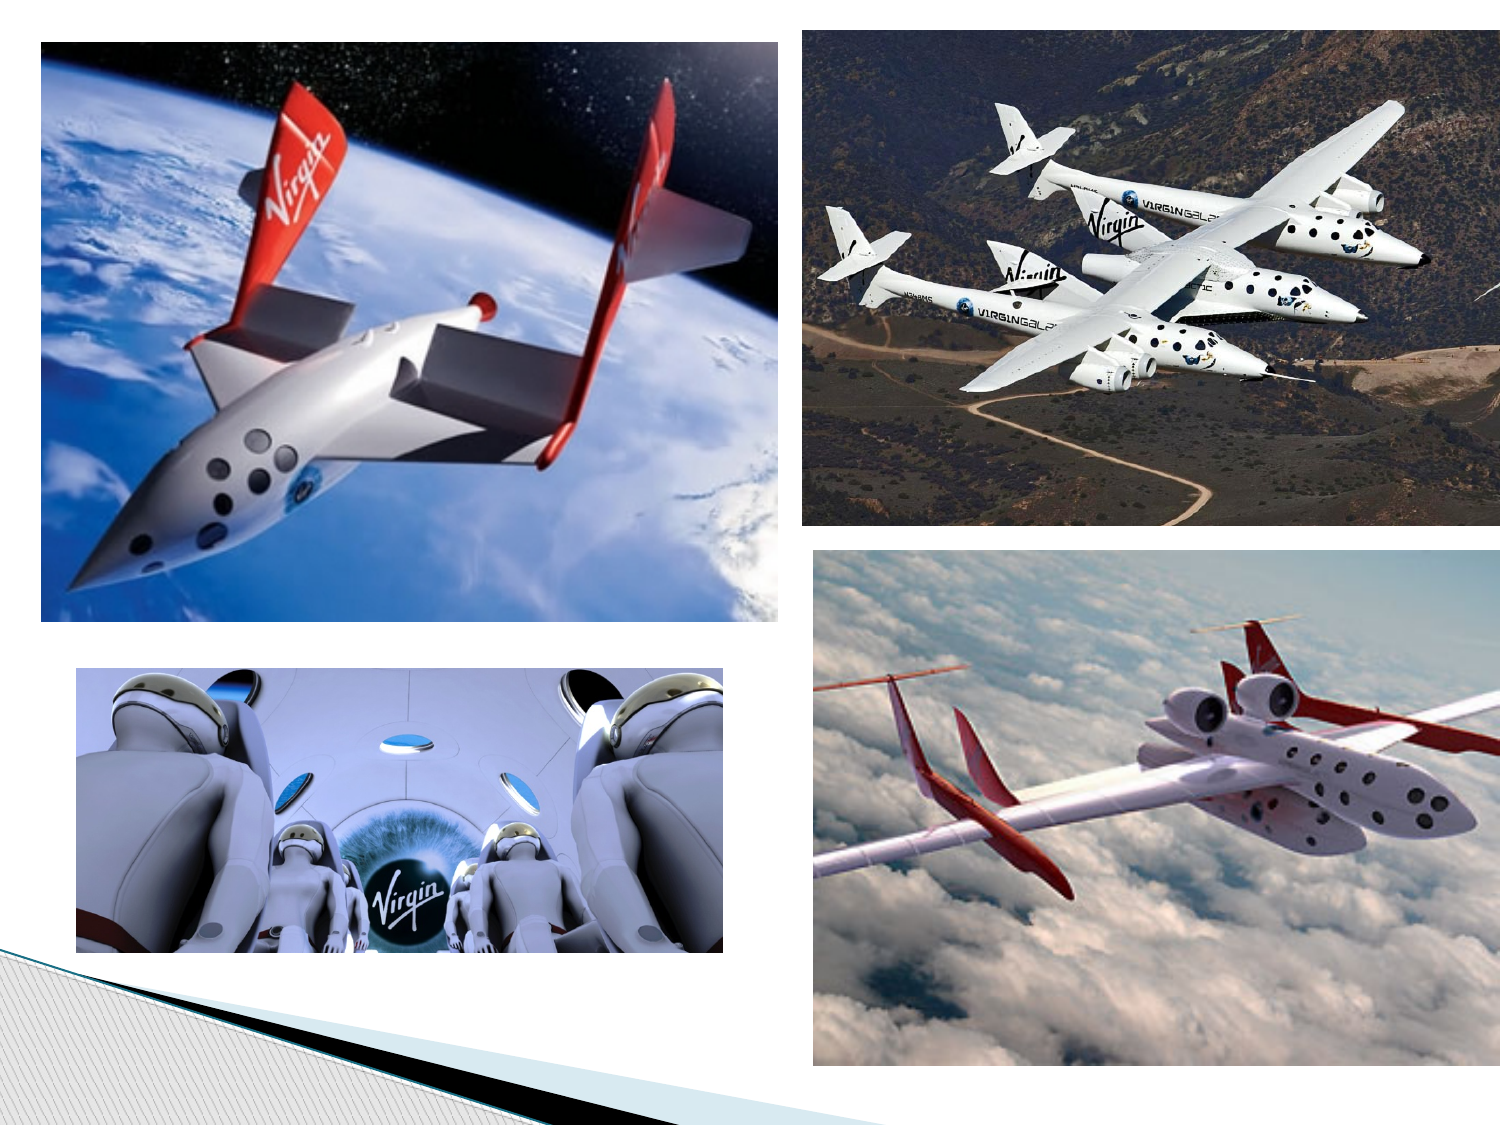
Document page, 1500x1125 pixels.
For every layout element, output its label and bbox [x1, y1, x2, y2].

picture [41, 42, 778, 622]
picture [802, 30, 1500, 526]
picture [813, 550, 1500, 1066]
picture [76, 668, 723, 953]
